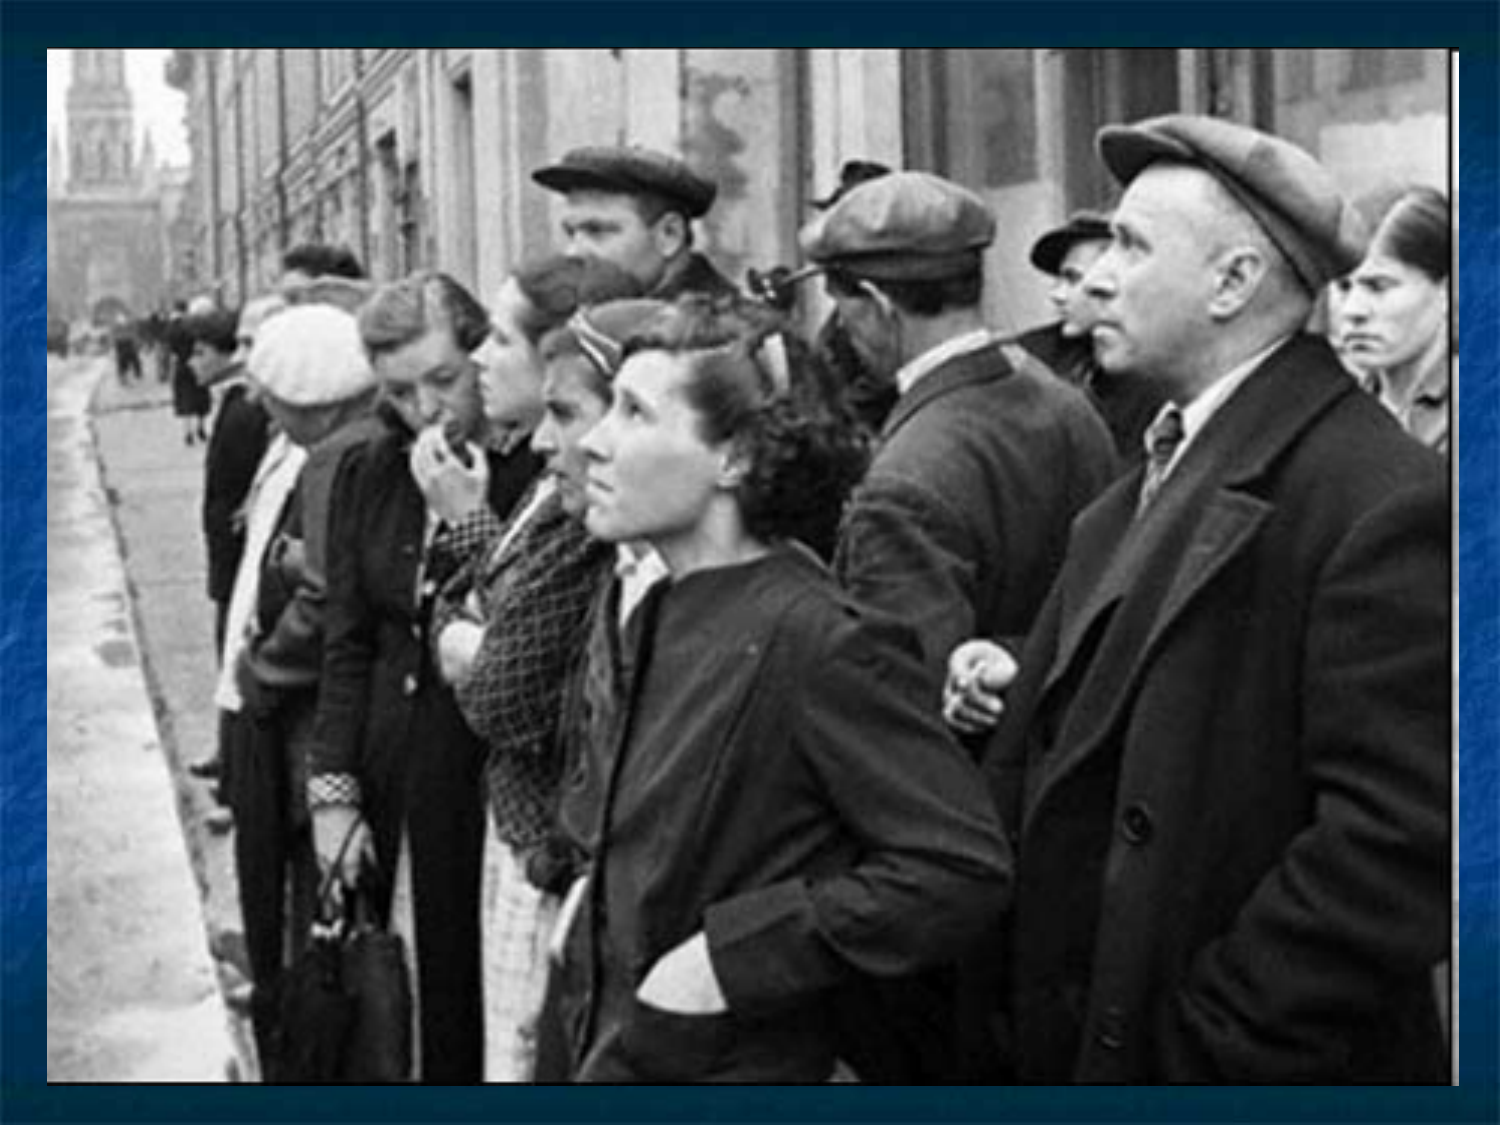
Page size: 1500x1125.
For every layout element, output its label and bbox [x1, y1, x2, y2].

picture [47, 47, 1459, 1086]
